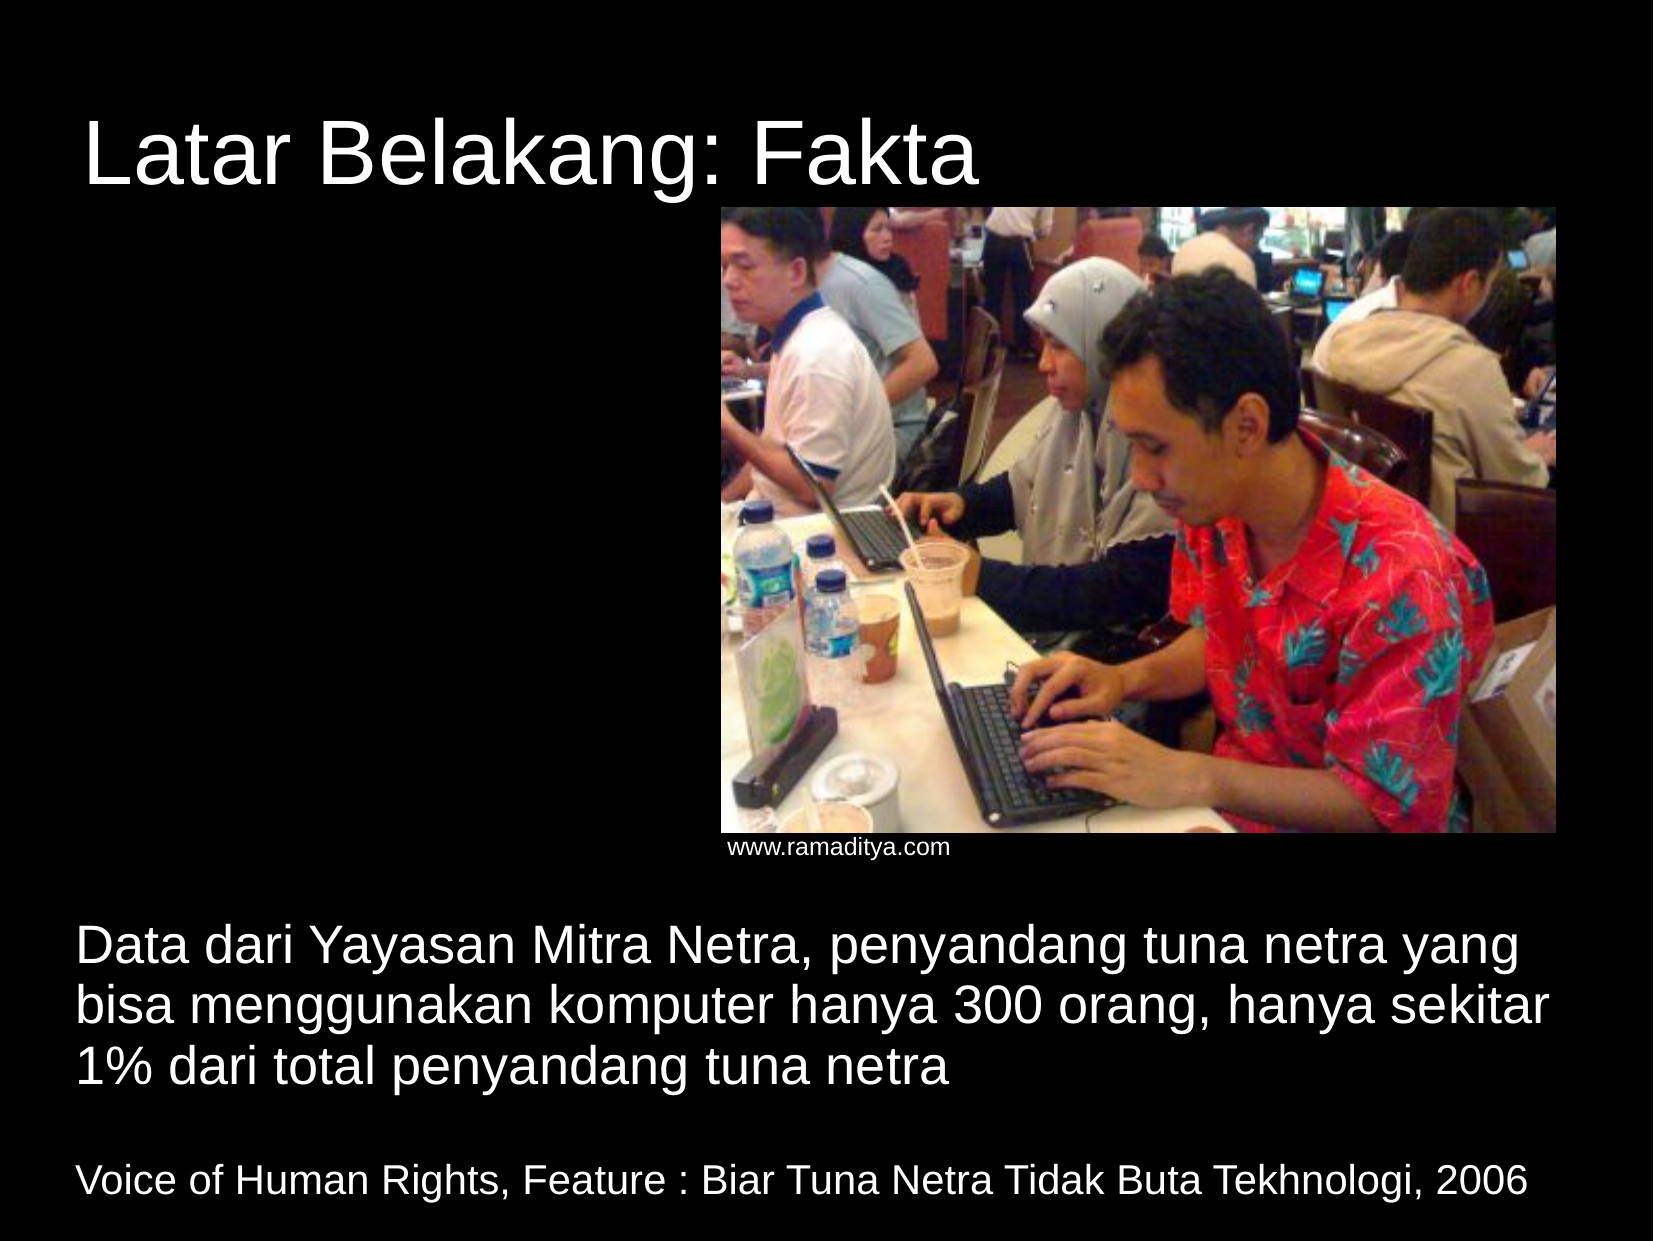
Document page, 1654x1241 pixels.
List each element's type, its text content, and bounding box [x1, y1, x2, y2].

title Latar Belakang: Fakta [82, 56, 1571, 250]
text_box www.ramaditya.com [712, 825, 1051, 868]
subtitle Data dari Yayasan Mitra Netra, penyandang tuna netra yang bisa menggunakan komputer hanya 300 orang, hanya sekitar 1% dari total penyandang tuna netra Voice of Human Rights, Feature : Biar Tuna Netra Tidak Buta Tekhnologi, 2006 [75, 889, 1563, 1228]
picture [721, 207, 1556, 833]
